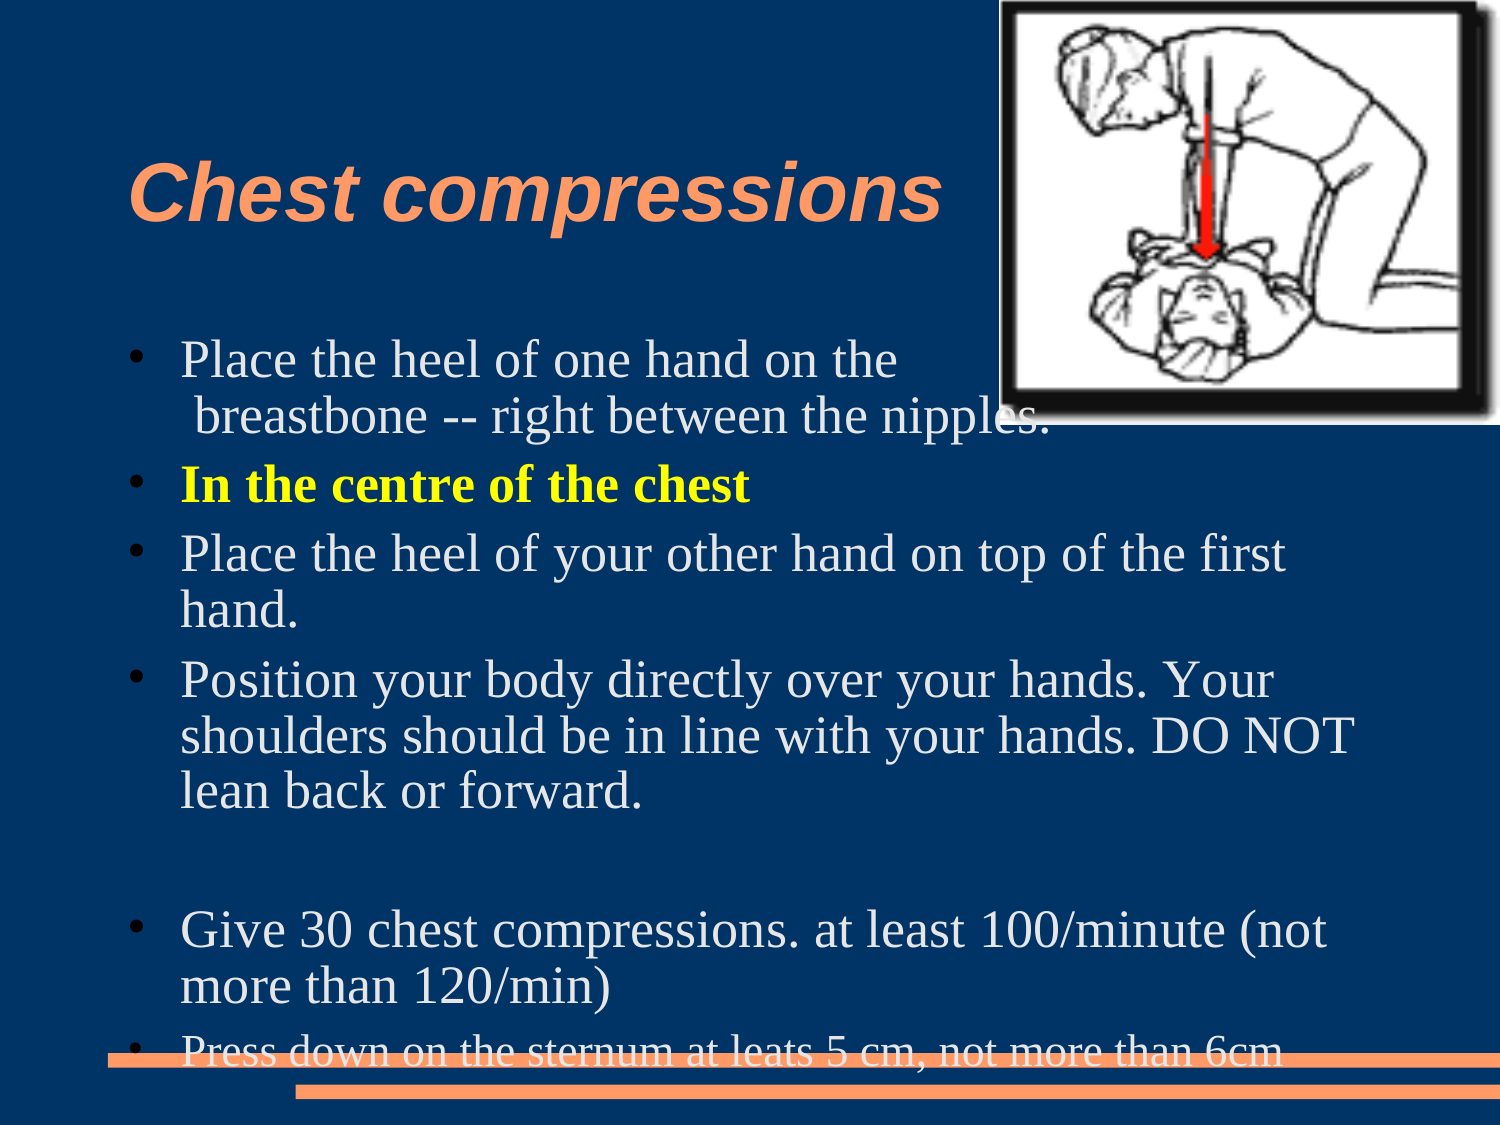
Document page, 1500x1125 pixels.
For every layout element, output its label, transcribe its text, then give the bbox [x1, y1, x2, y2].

title Chest compressions [112, 99, 1388, 288]
picture [999, 0, 1500, 425]
list Place the heel of one hand on the breastbone -- right between the nipples. In the centre of the chest Place the heel of your other hand on top of the first hand. Position your body directly over your hands. Your shoulders should be in line with your hands. DO NOT lean back or forward. Give 30 chest compressions. at least 100/minute (not more than 120/min) Press down on the sternum at leats 5 cm, not more than 6cm [112, 324, 1388, 1093]
